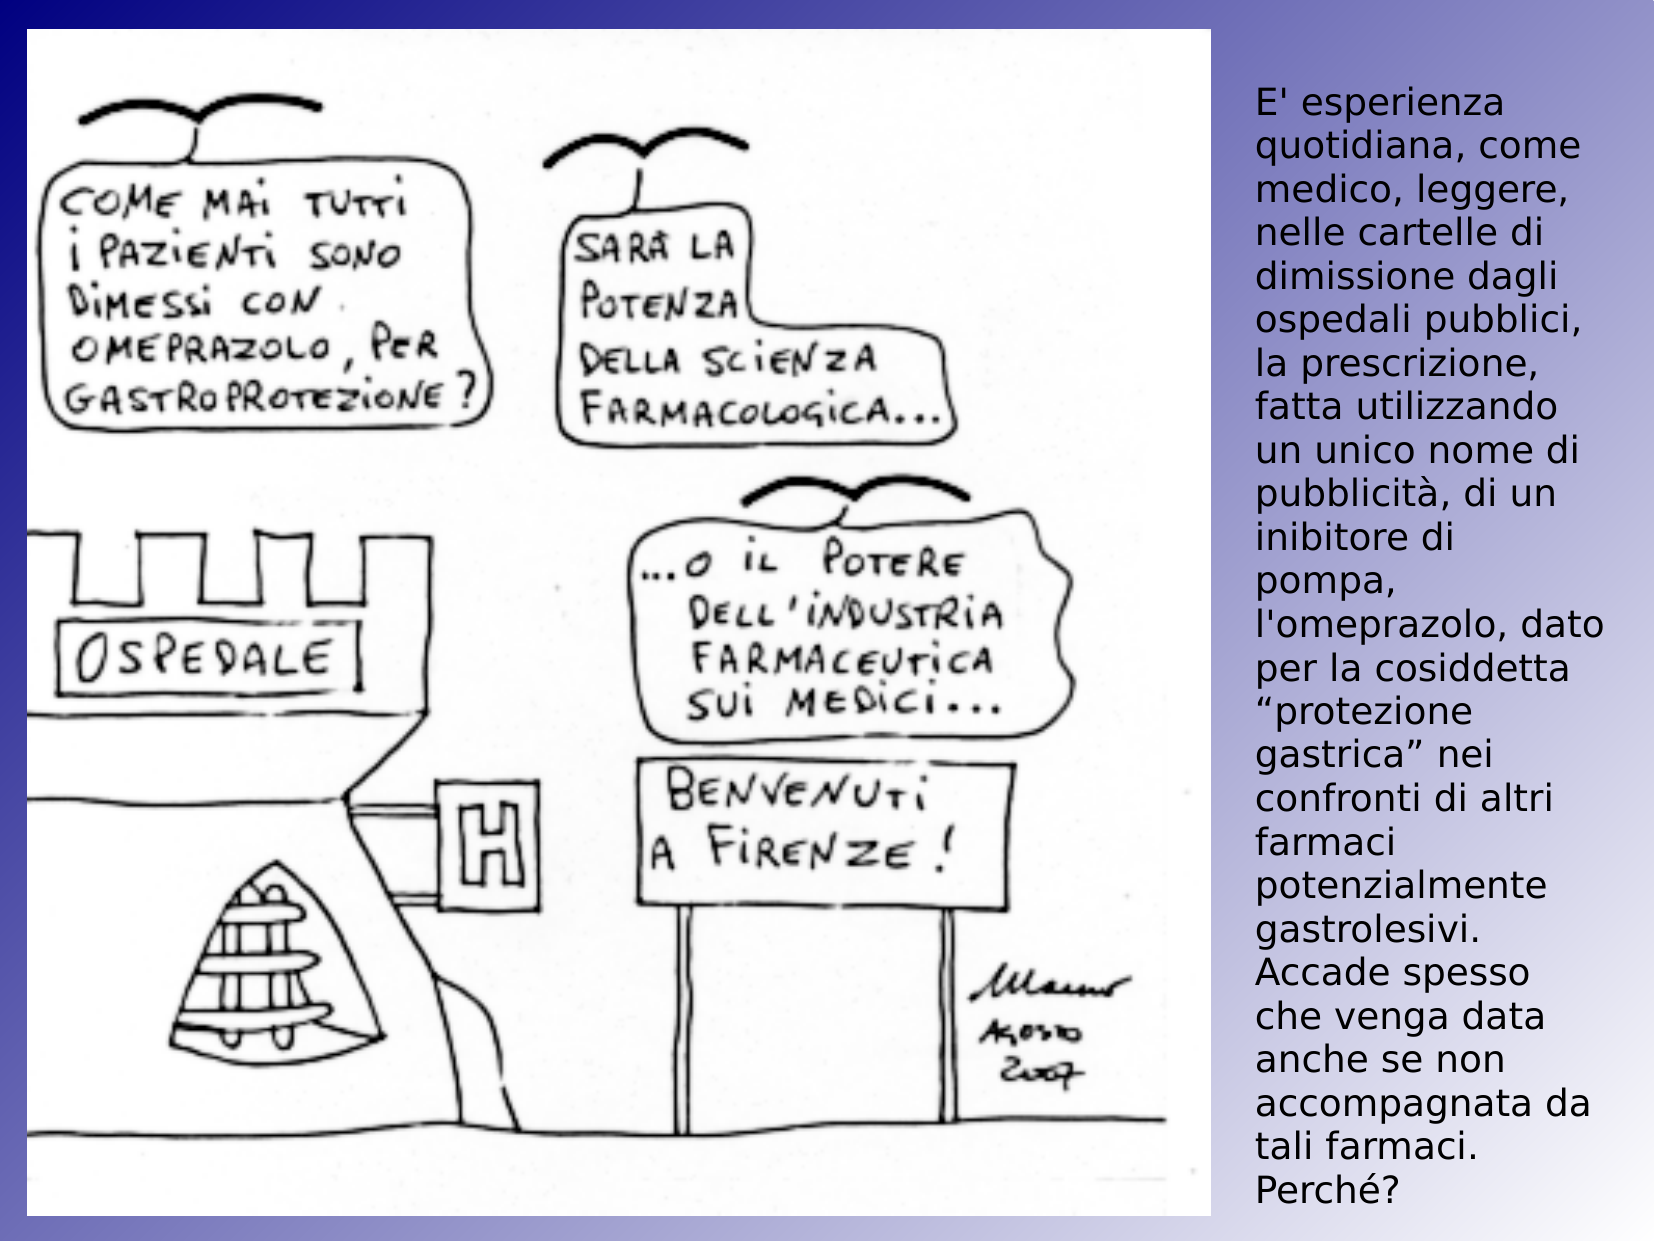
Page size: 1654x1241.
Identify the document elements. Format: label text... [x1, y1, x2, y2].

picture [27, 29, 1211, 1216]
text_box E' esperienza quotidiana, come medico, leggere, nelle cartelle di dimissione dagli ospedali pubblici, la prescrizione, fatta utilizzando un unico nome di pubblicità, di un inibitore di pompa, l'omeprazolo, dato per la cosiddetta “protezione gastrica” nei confronti di altri farmaci potenzialmente gastrolesivi. Accade spesso che venga data anche se non accompagnata da tali farmaci. Perché? [1240, 29, 1625, 1211]
